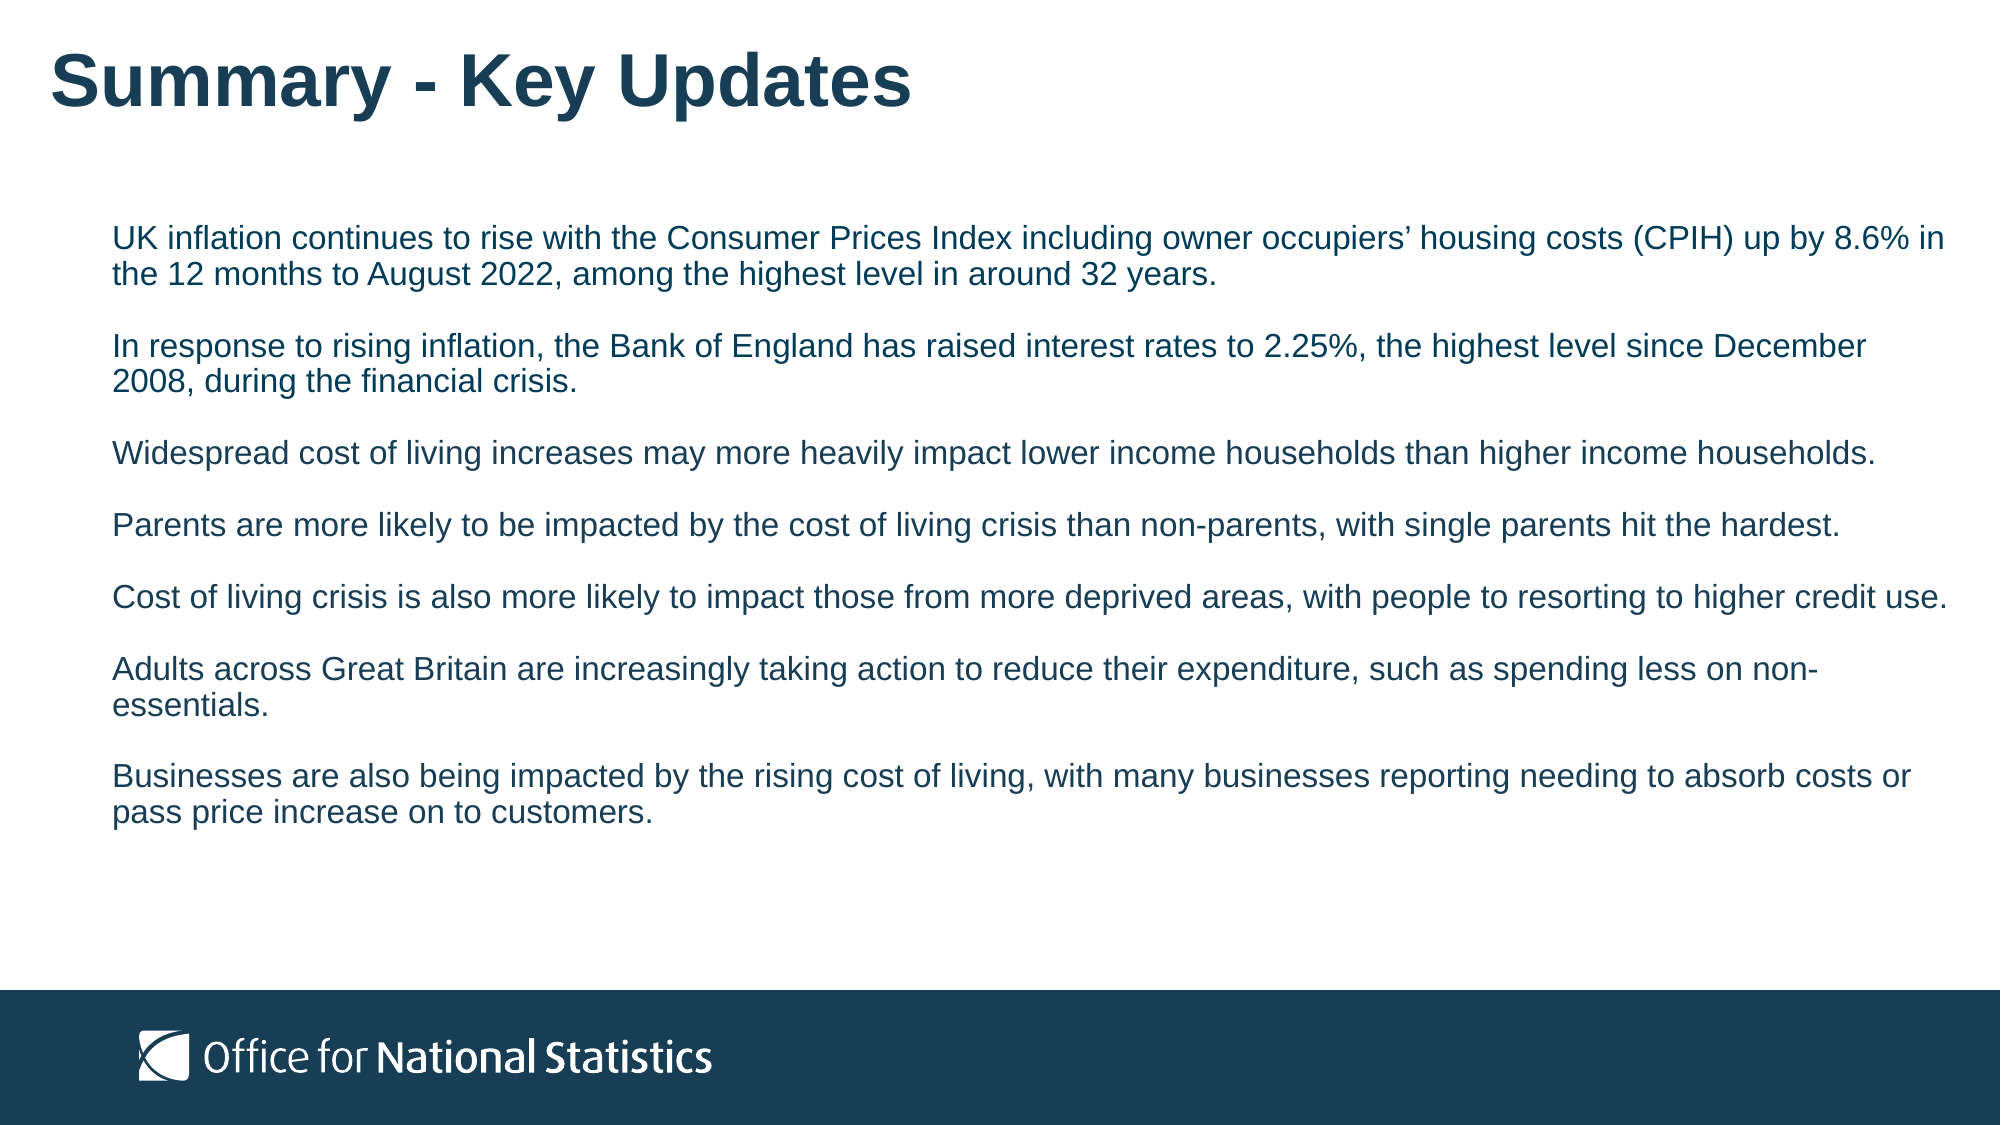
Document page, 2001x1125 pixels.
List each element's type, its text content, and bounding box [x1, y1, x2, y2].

text_box UK inflation continues to rise with the Consumer Prices Index including owner occupiers’ housing costs (CPIH) up by 8.6% in the 12 months to August 2022, among the highest level in around 32 years. In response to rising inflation, the Bank of England has raised interest rates to 2.25%, the highest level since December 2008, during the financial crisis. Widespread cost of living increases may more heavily impact lower income households than higher income households. Parents are more likely to be impacted by the cost of living crisis than non-parents, with single parents hit the hardest. Cost of living crisis is also more likely to impact those from more deprived areas, with people to resorting to higher credit use. Adults across Great Britain are increasingly taking action to reduce their expenditure, such as spending less on non-essentials. Businesses are also being impacted by the rising cost of living, with many businesses reporting needing to absorb costs or pass price increase on to customers. [97, 209, 1970, 843]
title Summary - Key Updates [35, 33, 996, 131]
